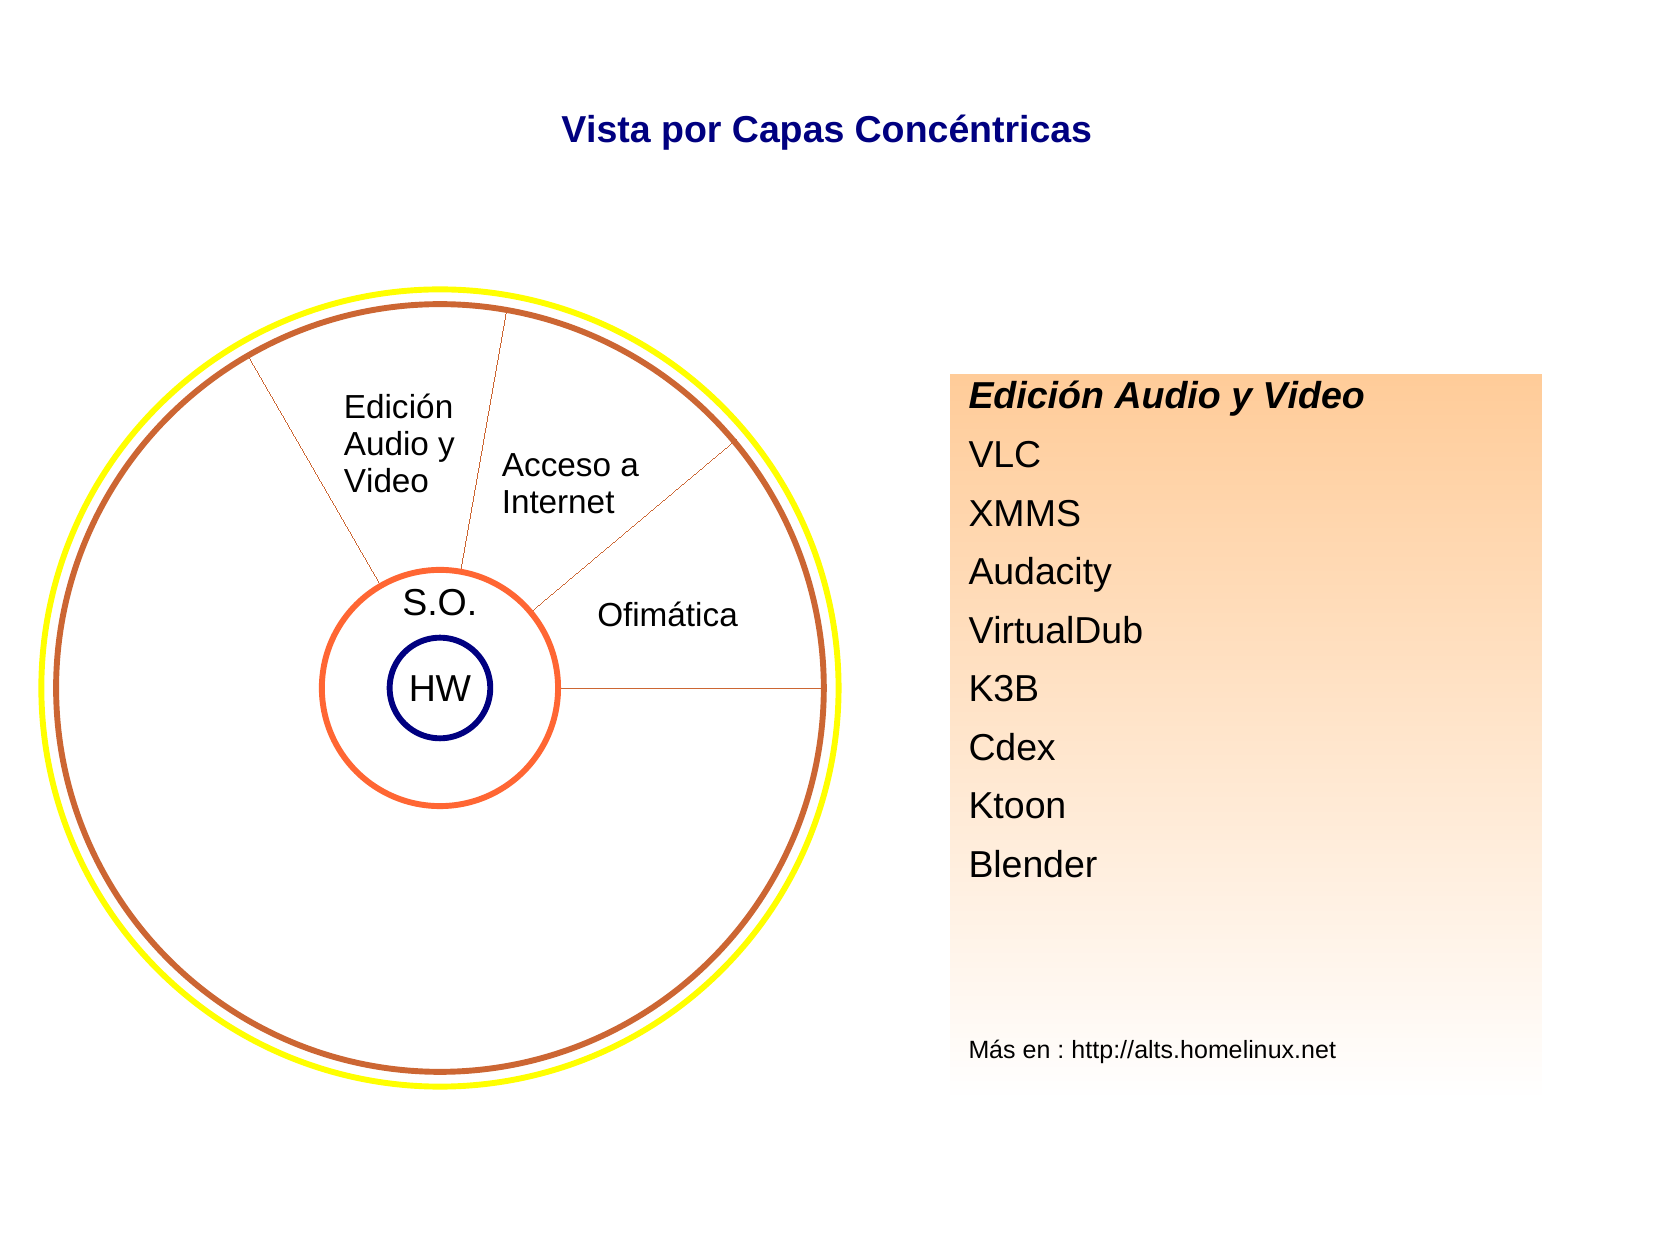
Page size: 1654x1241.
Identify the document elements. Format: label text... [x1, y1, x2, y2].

text_box HW [389, 637, 491, 739]
text_box Edición Audio y Video [329, 380, 470, 508]
list Edición Audio y Video VLC XMMS Audacity VirtualDub K3B Cdex Ktoon Blender Más en : http://alts.homelinux.net [950, 374, 1542, 1096]
text_box Vista por Capas Concéntricas [546, 101, 1108, 160]
text_box Acceso a Internet [487, 439, 655, 529]
text_box S.O. [321, 569, 559, 807]
text_box Ofimática [582, 588, 753, 641]
